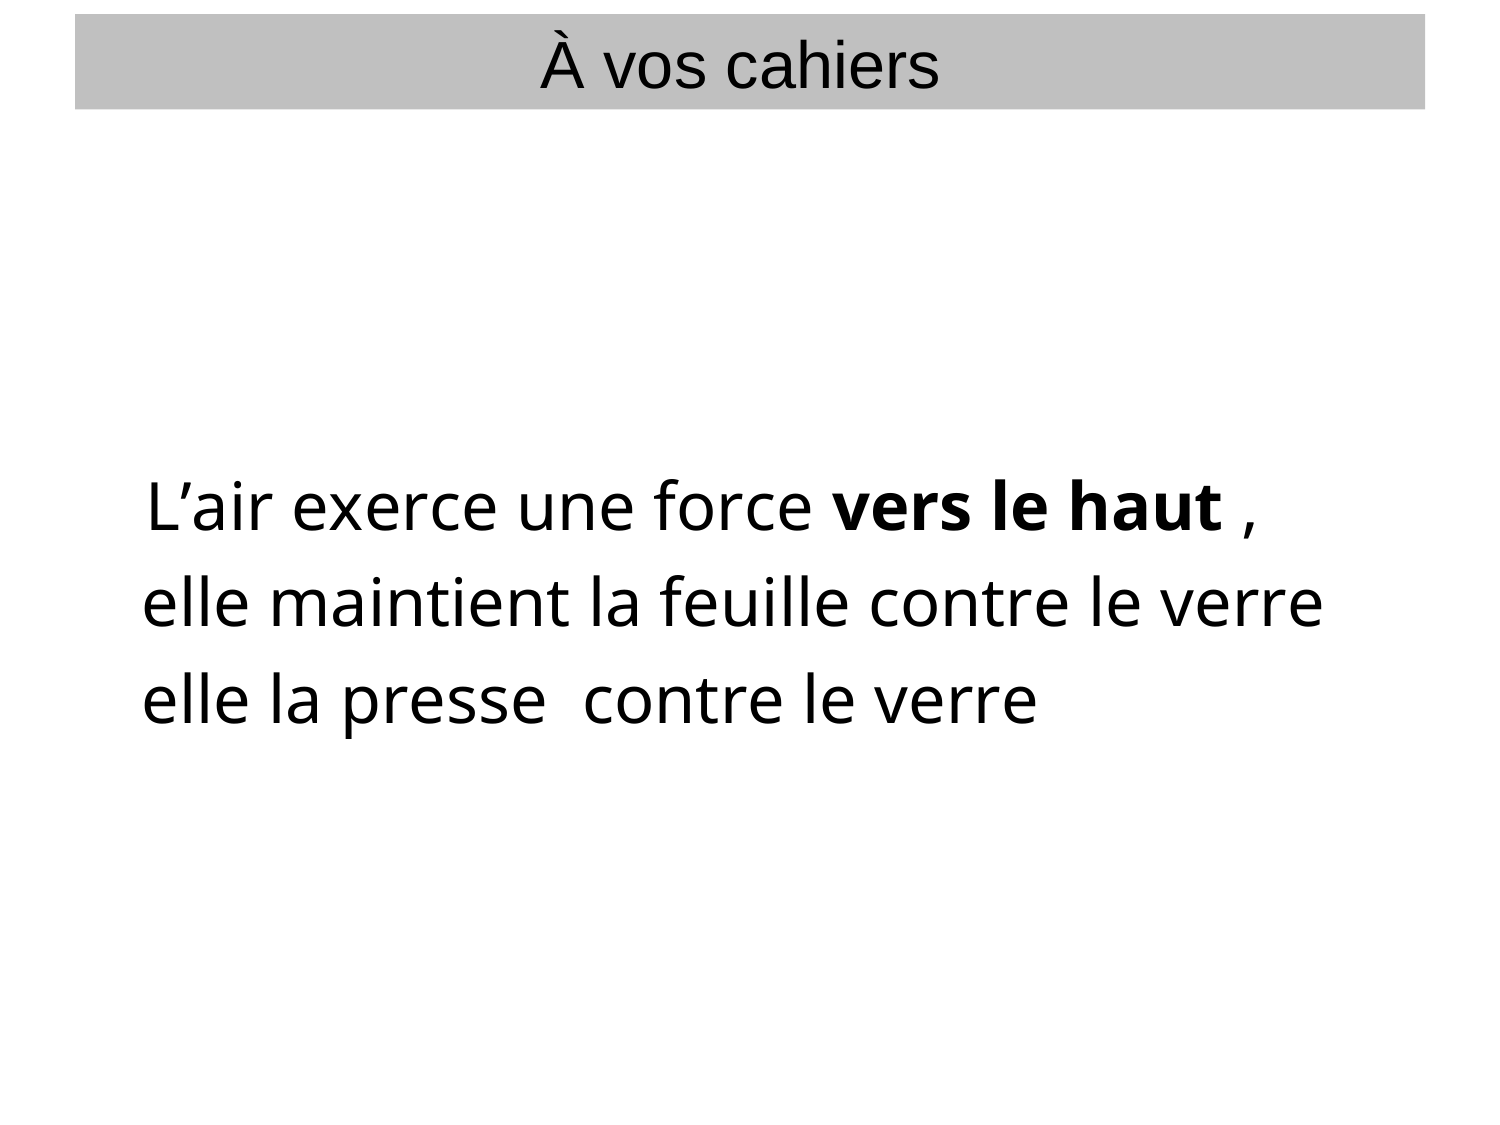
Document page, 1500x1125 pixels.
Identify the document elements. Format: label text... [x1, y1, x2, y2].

list L’air exerce une force vers le haut , elle maintient la feuille contre le verre elle la presse contre le verre [75, 262, 1426, 1006]
title À vos cahiers [75, 14, 1426, 110]
